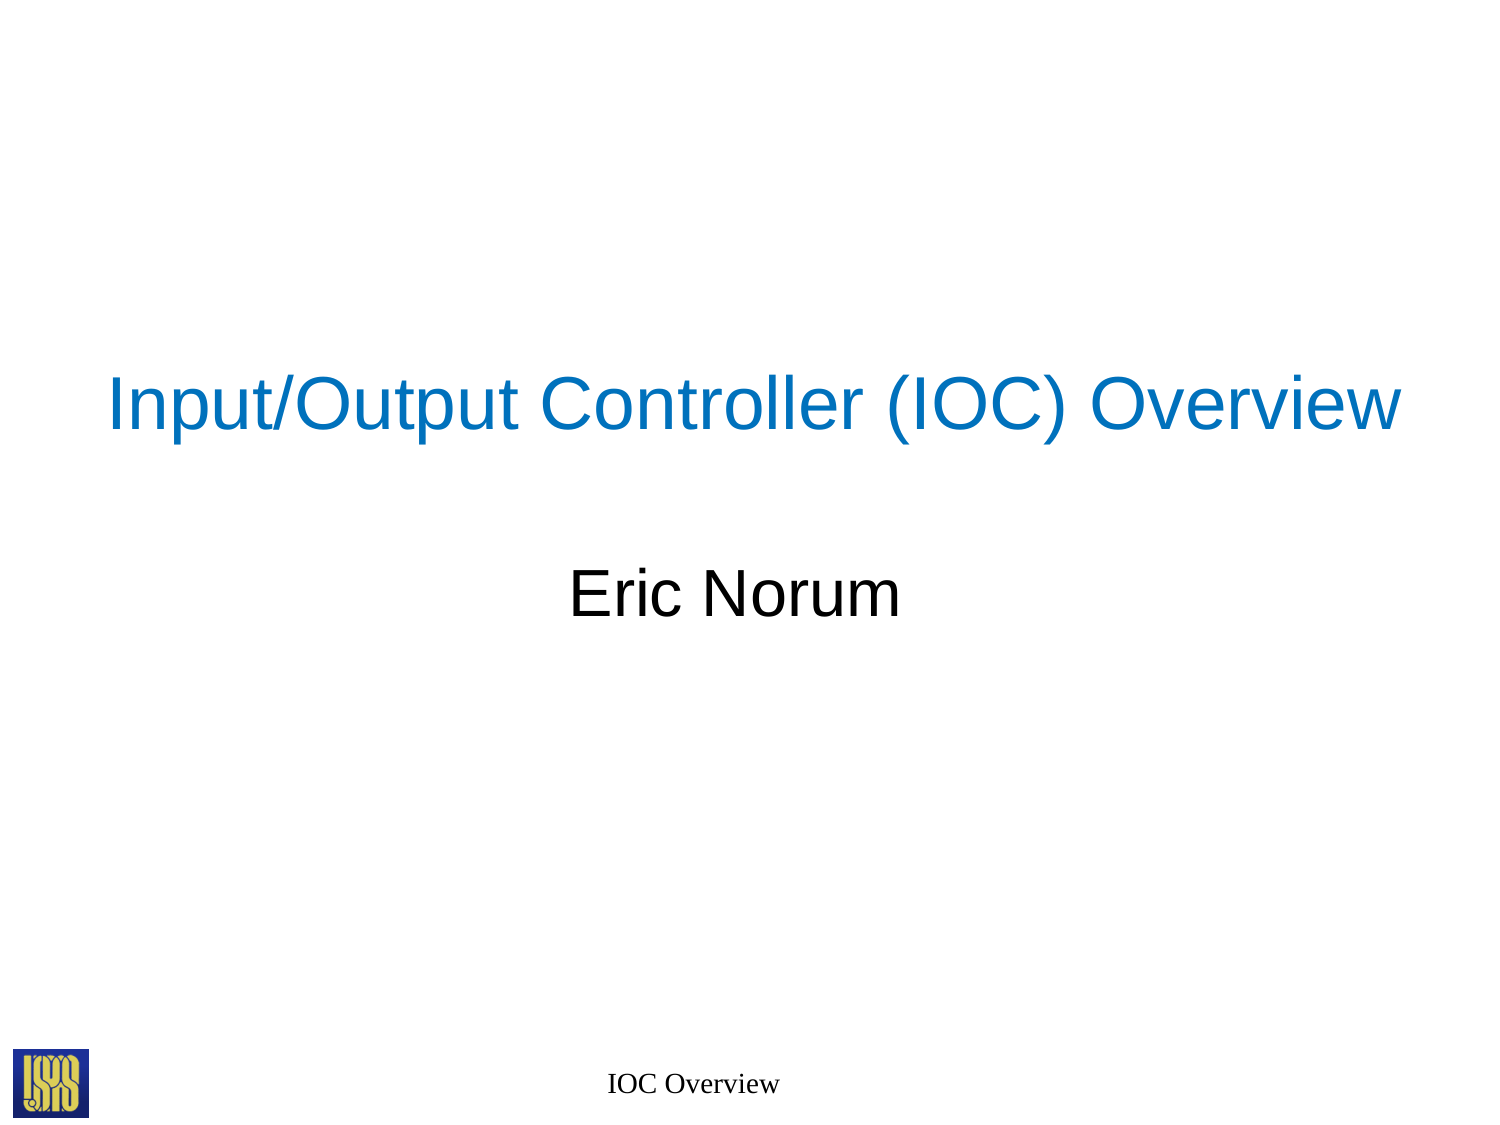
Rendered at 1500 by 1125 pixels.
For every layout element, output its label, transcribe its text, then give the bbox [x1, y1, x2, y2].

subtitle Eric Norum [187, 542, 1248, 638]
title Input/Output Controller (IOC) Overview [43, 347, 1431, 453]
picture [13, 1049, 89, 1118]
